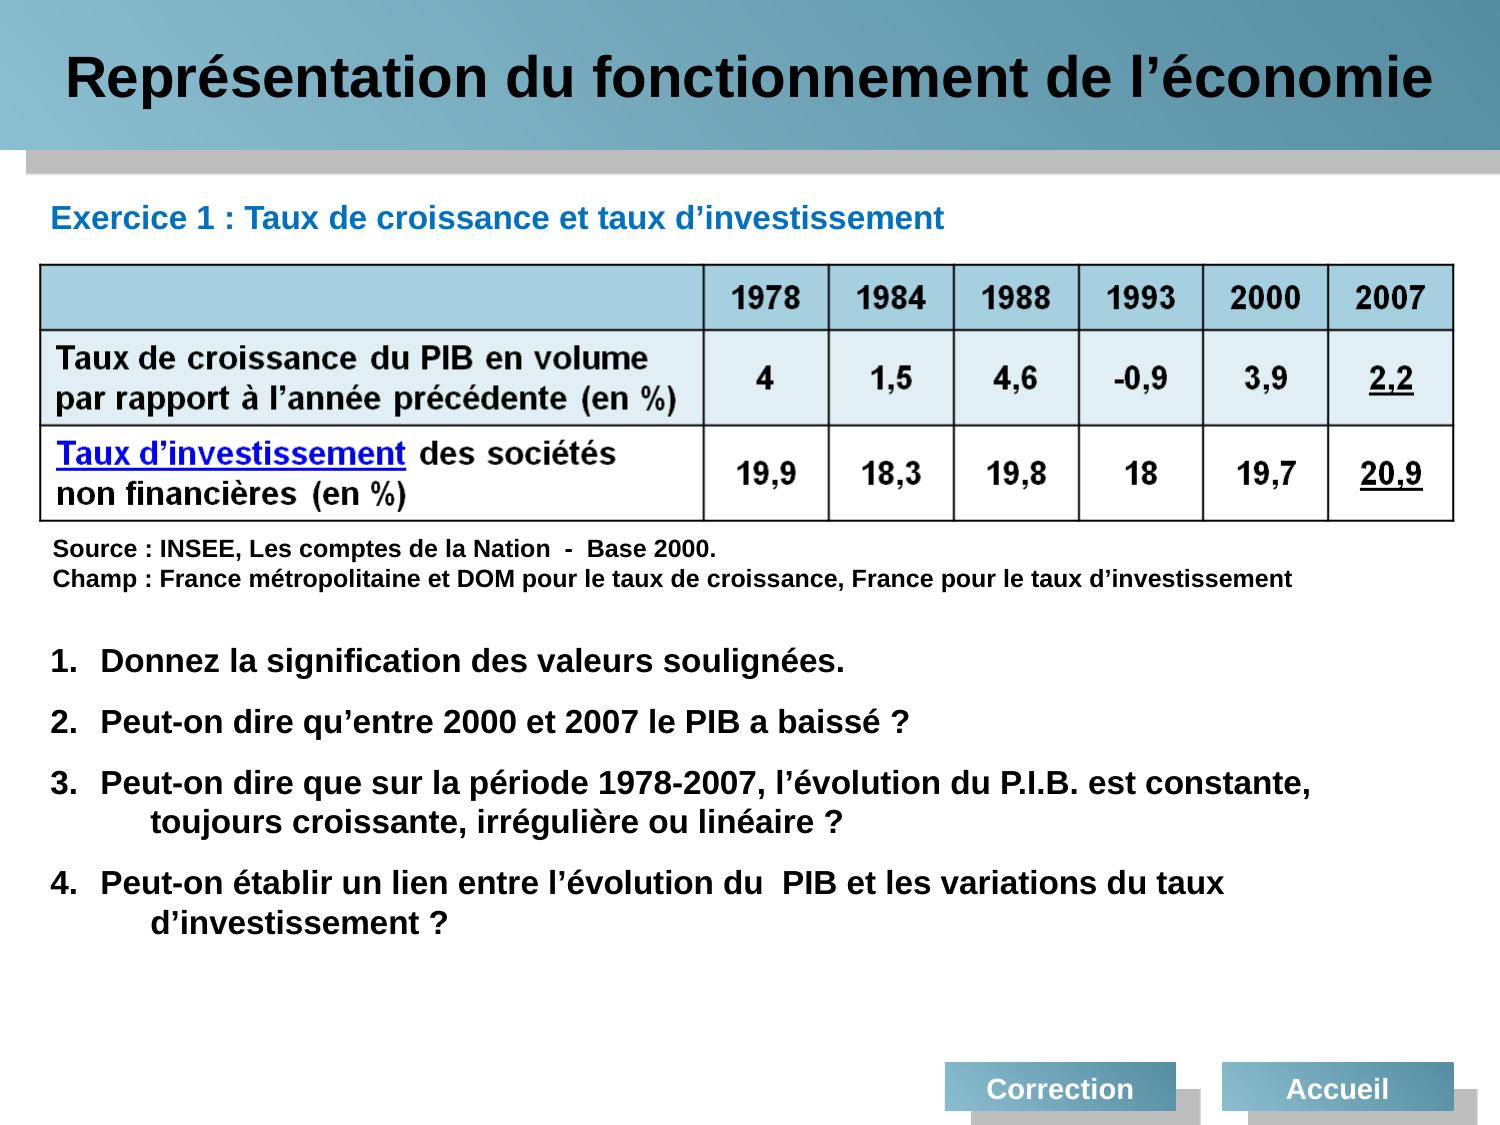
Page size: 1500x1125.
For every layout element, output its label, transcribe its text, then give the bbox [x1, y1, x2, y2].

text_box Correction [944, 1062, 1176, 1111]
text_box Exercice 1 : Taux de croissance et taux d’investissement [35, 189, 1162, 245]
text_box Représentation du fonctionnement de l’économie [0, 0, 1500, 149]
text_box Donnez la signification des valeurs soulignées. Peut-on dire qu’entre 2000 et 2007 le PIB a baissé ? Peut-on dire que sur la période 1978-2007, l’évolution du P.I.B. est constante, toujours croissante, irrégulière ou linéaire ? Peut-on établir un lien entre l’évolution du PIB et les variations du taux d’investissement ? [35, 631, 1459, 950]
picture [28, 253, 1465, 533]
text_box Accueil [1222, 1062, 1454, 1111]
text_box Source : INSEE, Les comptes de la Nation - Base 2000. Champ : France métropolitaine et DOM pour le taux de croissance, France pour le taux d’investissement [37, 533, 1382, 602]
